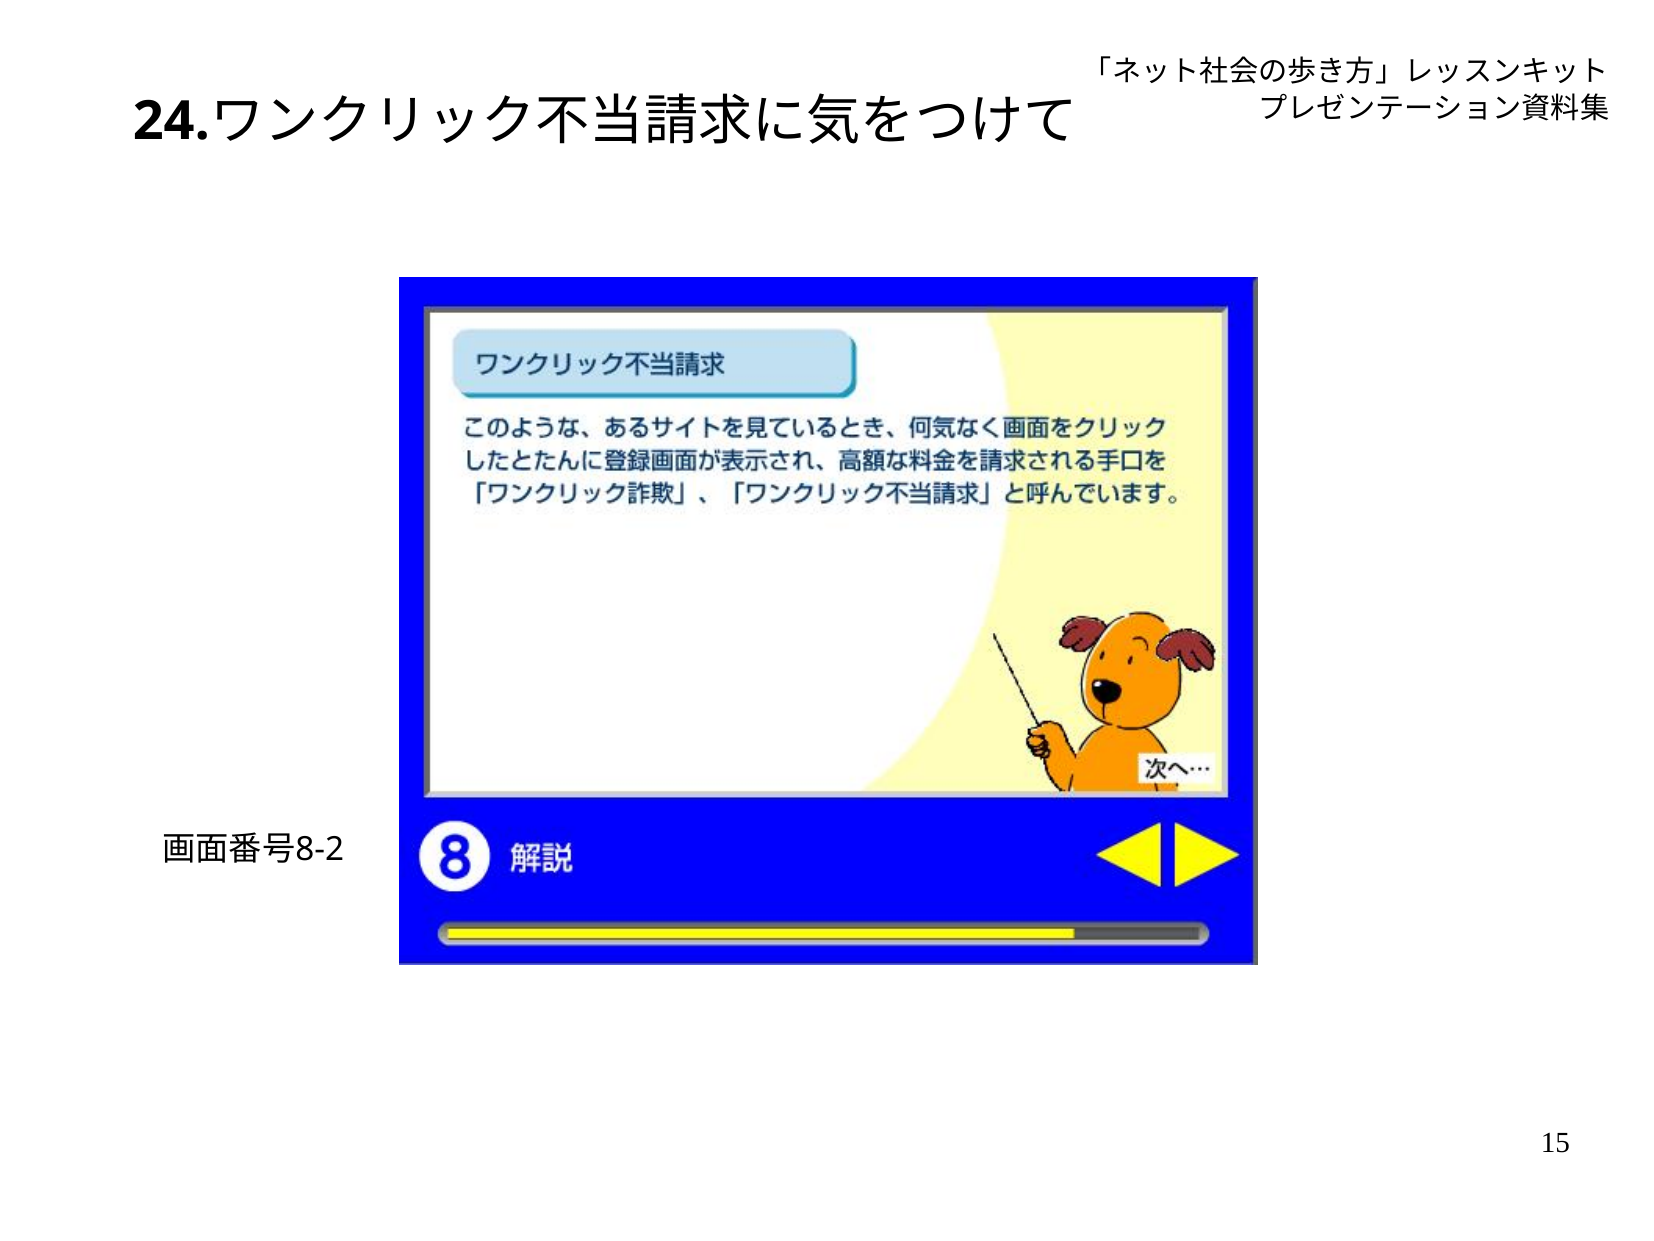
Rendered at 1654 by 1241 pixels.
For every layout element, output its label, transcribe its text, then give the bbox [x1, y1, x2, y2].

picture [399, 277, 1258, 965]
text_box 「ネット社会の歩き方」レッスンキット プレゼンテーション資料集 [1062, 44, 1625, 134]
text_box 24.ワンクリック不当請求に気をつけて [118, 88, 1270, 158]
text_box 画面番号8-2 [147, 826, 384, 875]
